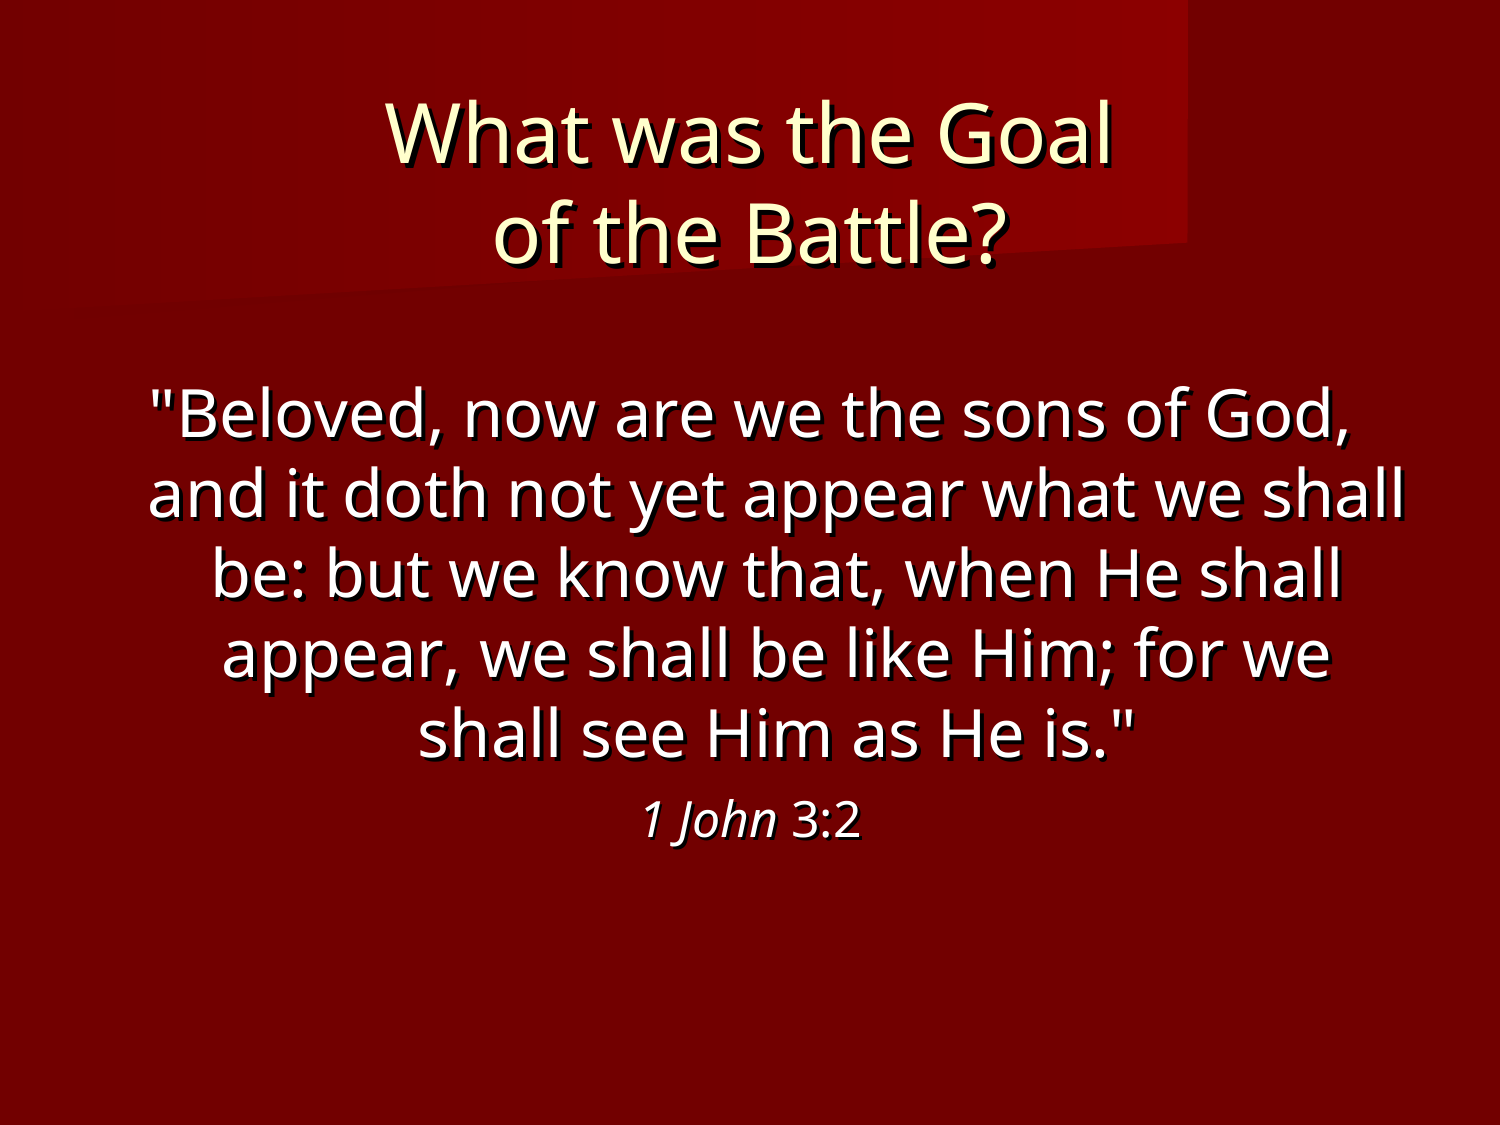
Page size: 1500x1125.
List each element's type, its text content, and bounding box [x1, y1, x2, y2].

title What was the Goal of the Battle? [75, 72, 1426, 288]
list "Beloved, now are we the sons of God, and it doth not yet appear what we shall be: but we know that, when He shall appear, we shall be like Him; for we shall see Him as He is." 1 John 3:2 [75, 362, 1426, 911]
